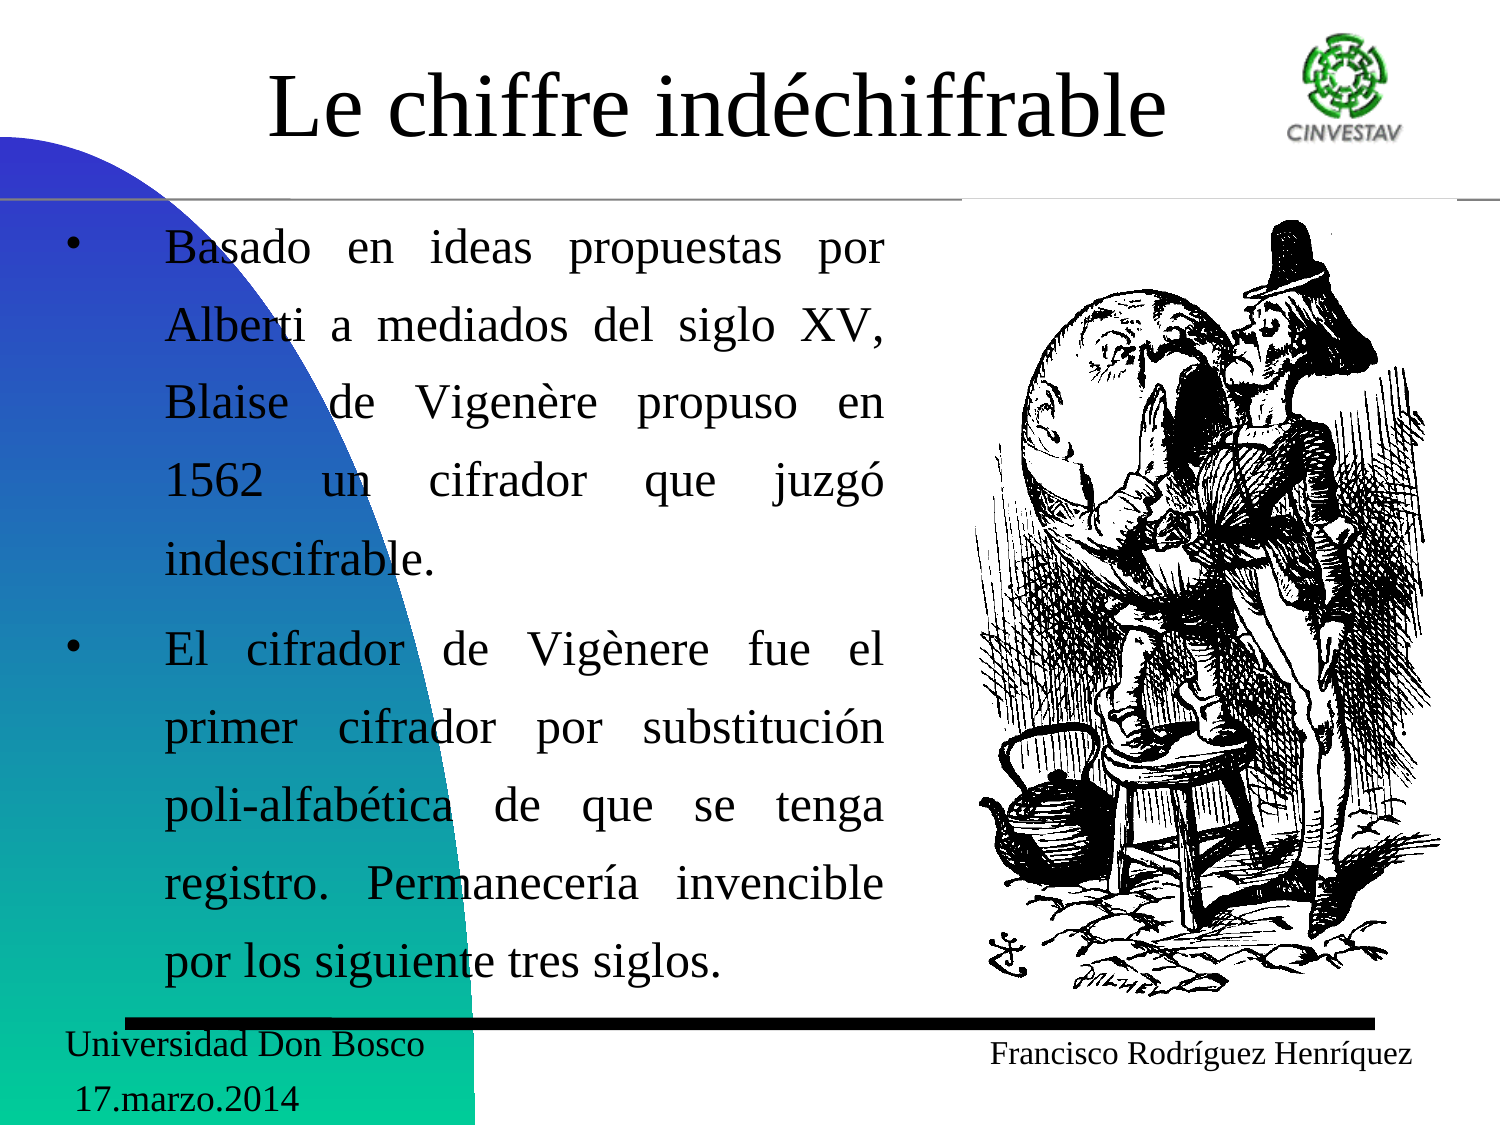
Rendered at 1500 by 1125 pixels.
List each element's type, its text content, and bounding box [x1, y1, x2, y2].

text_box Le chiffre indéchiffrable [87, 37, 1351, 180]
text_box Basado en ideas propuestas por Alberti a mediados del siglo XV, Blaise de Vigenère propuso en 1562 un cifrador que juzgó indescifrable. El cifrador de Vigènere fue el primer cifrador por substitución poli-alfabética de que se tenga registro. Permanecería invencible por los siguiente tres siglos. [49, 187, 901, 963]
picture [962, 199, 1457, 1013]
